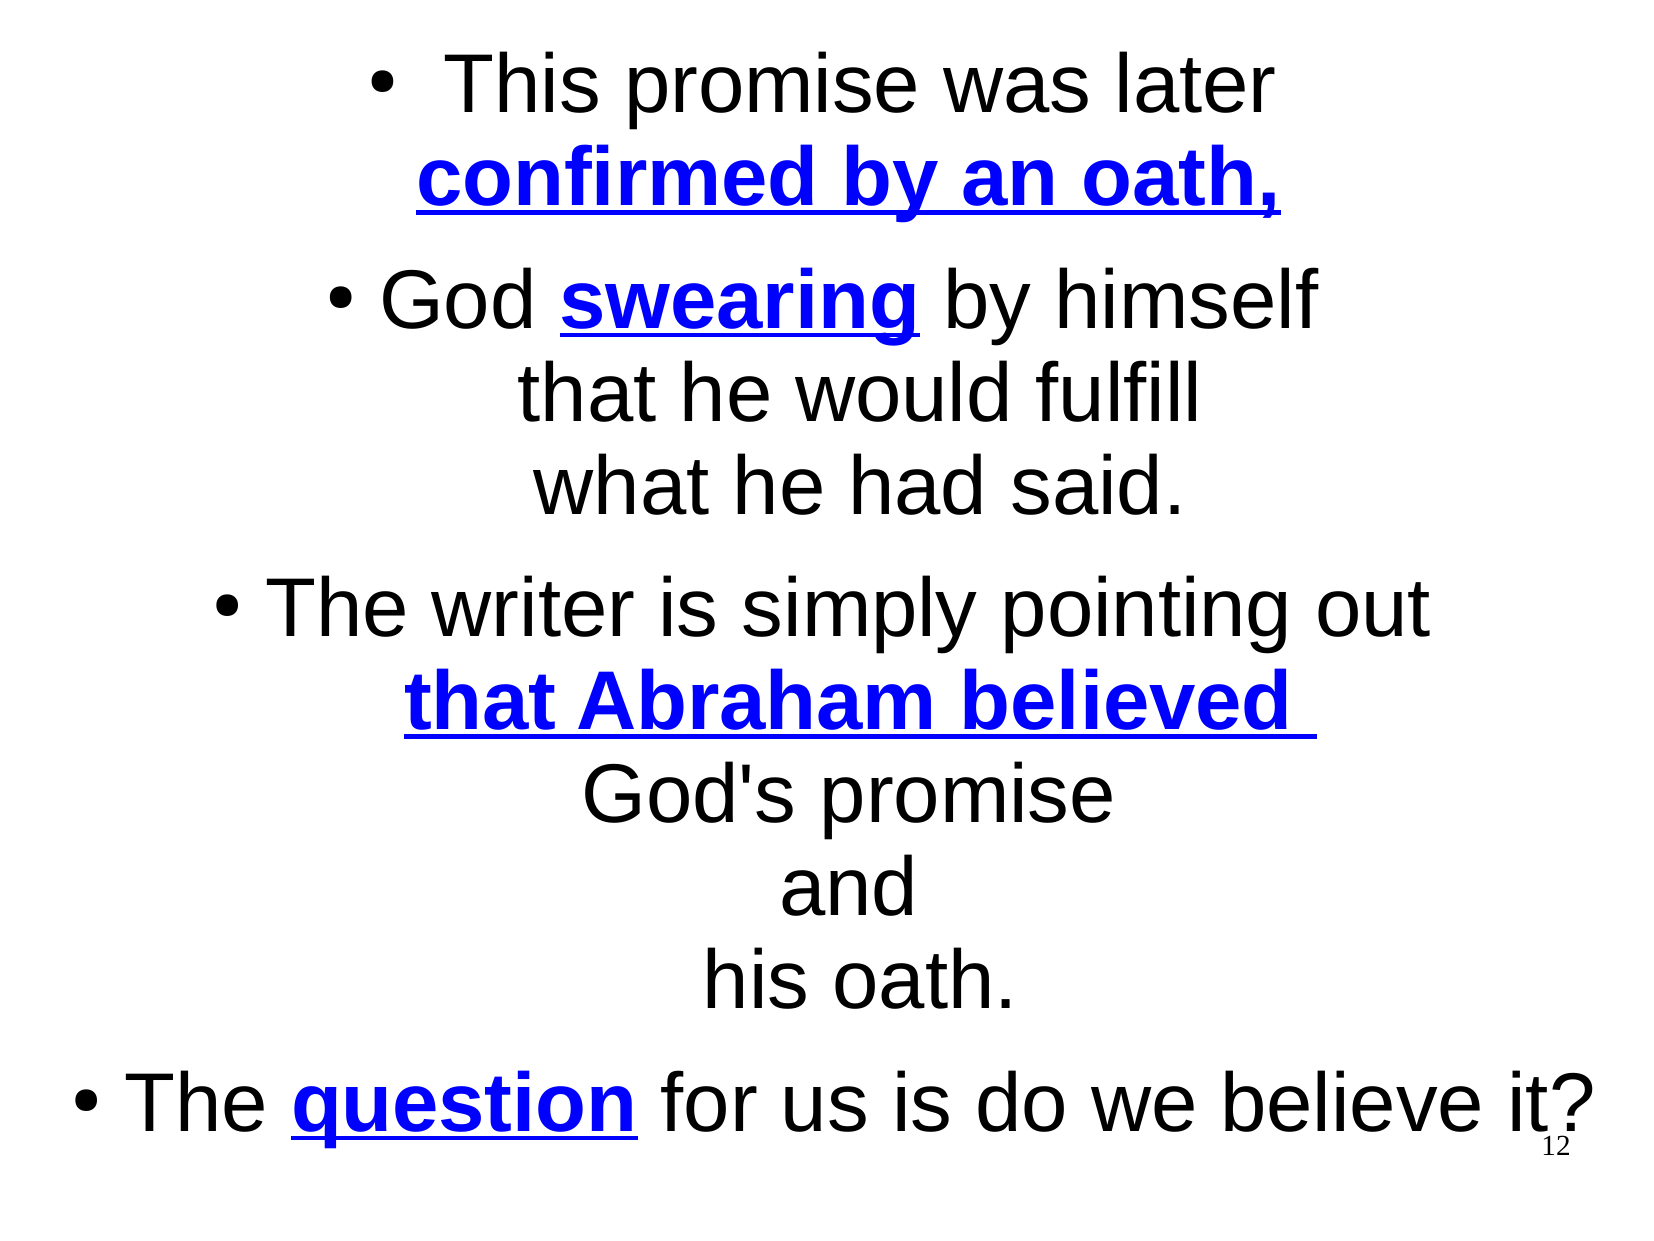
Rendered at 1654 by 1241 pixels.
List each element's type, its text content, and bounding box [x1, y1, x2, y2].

list This promise was later confirmed by an oath, God swearing by himself that he would fulfill what he had said. The writer is simply pointing out that Abraham believed God's promise and his oath. The question for us is do we believe it? [37, 37, 1613, 1238]
